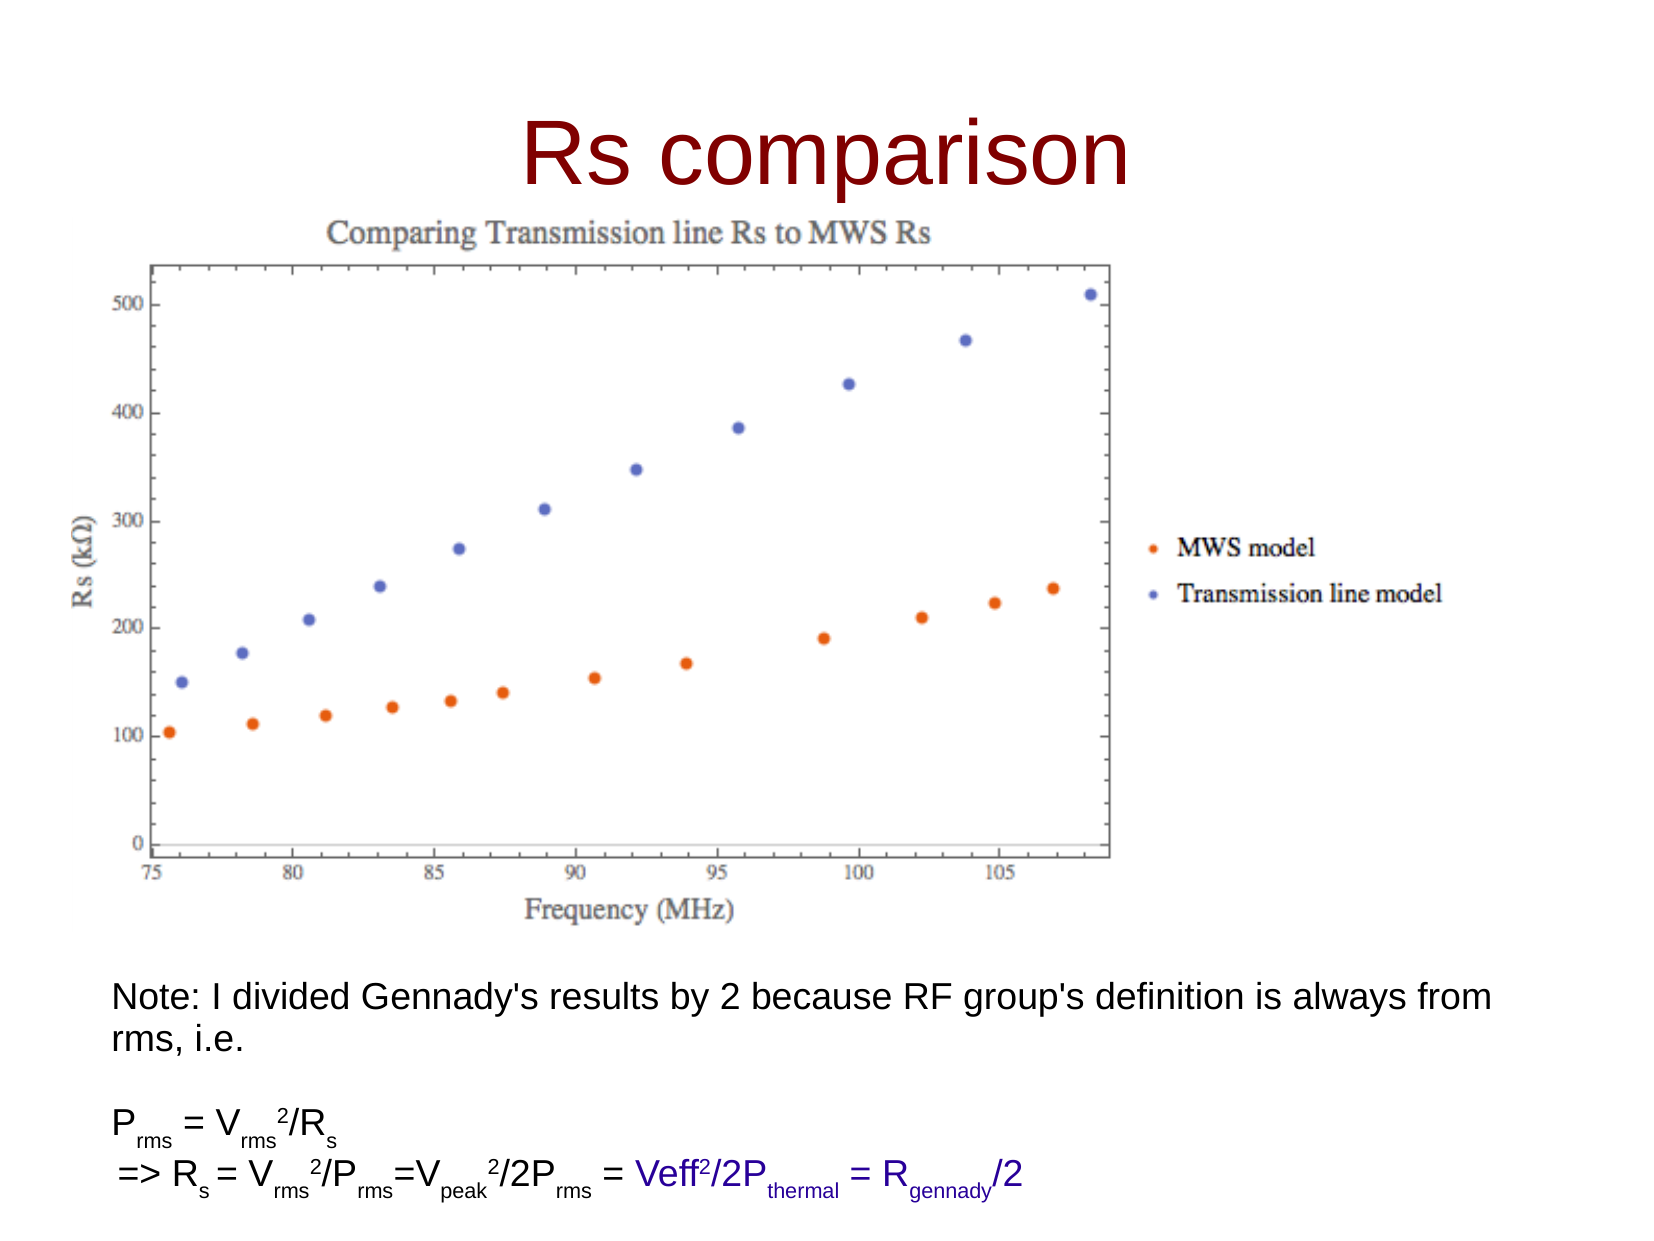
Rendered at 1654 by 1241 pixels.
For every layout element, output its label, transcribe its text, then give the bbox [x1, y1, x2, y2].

picture [71, 217, 1453, 932]
title Rs comparison [82, 49, 1571, 257]
text_box Note: I divided Gennady's results by 2 because RF group's definition is always from rms, i.e. Prms = Vrms2/Rs => Rs = Vrms2/Prms=Vpeak2/2Prms = Veff2/2Pthermal = Rgennady/2 [96, 968, 1530, 1209]
